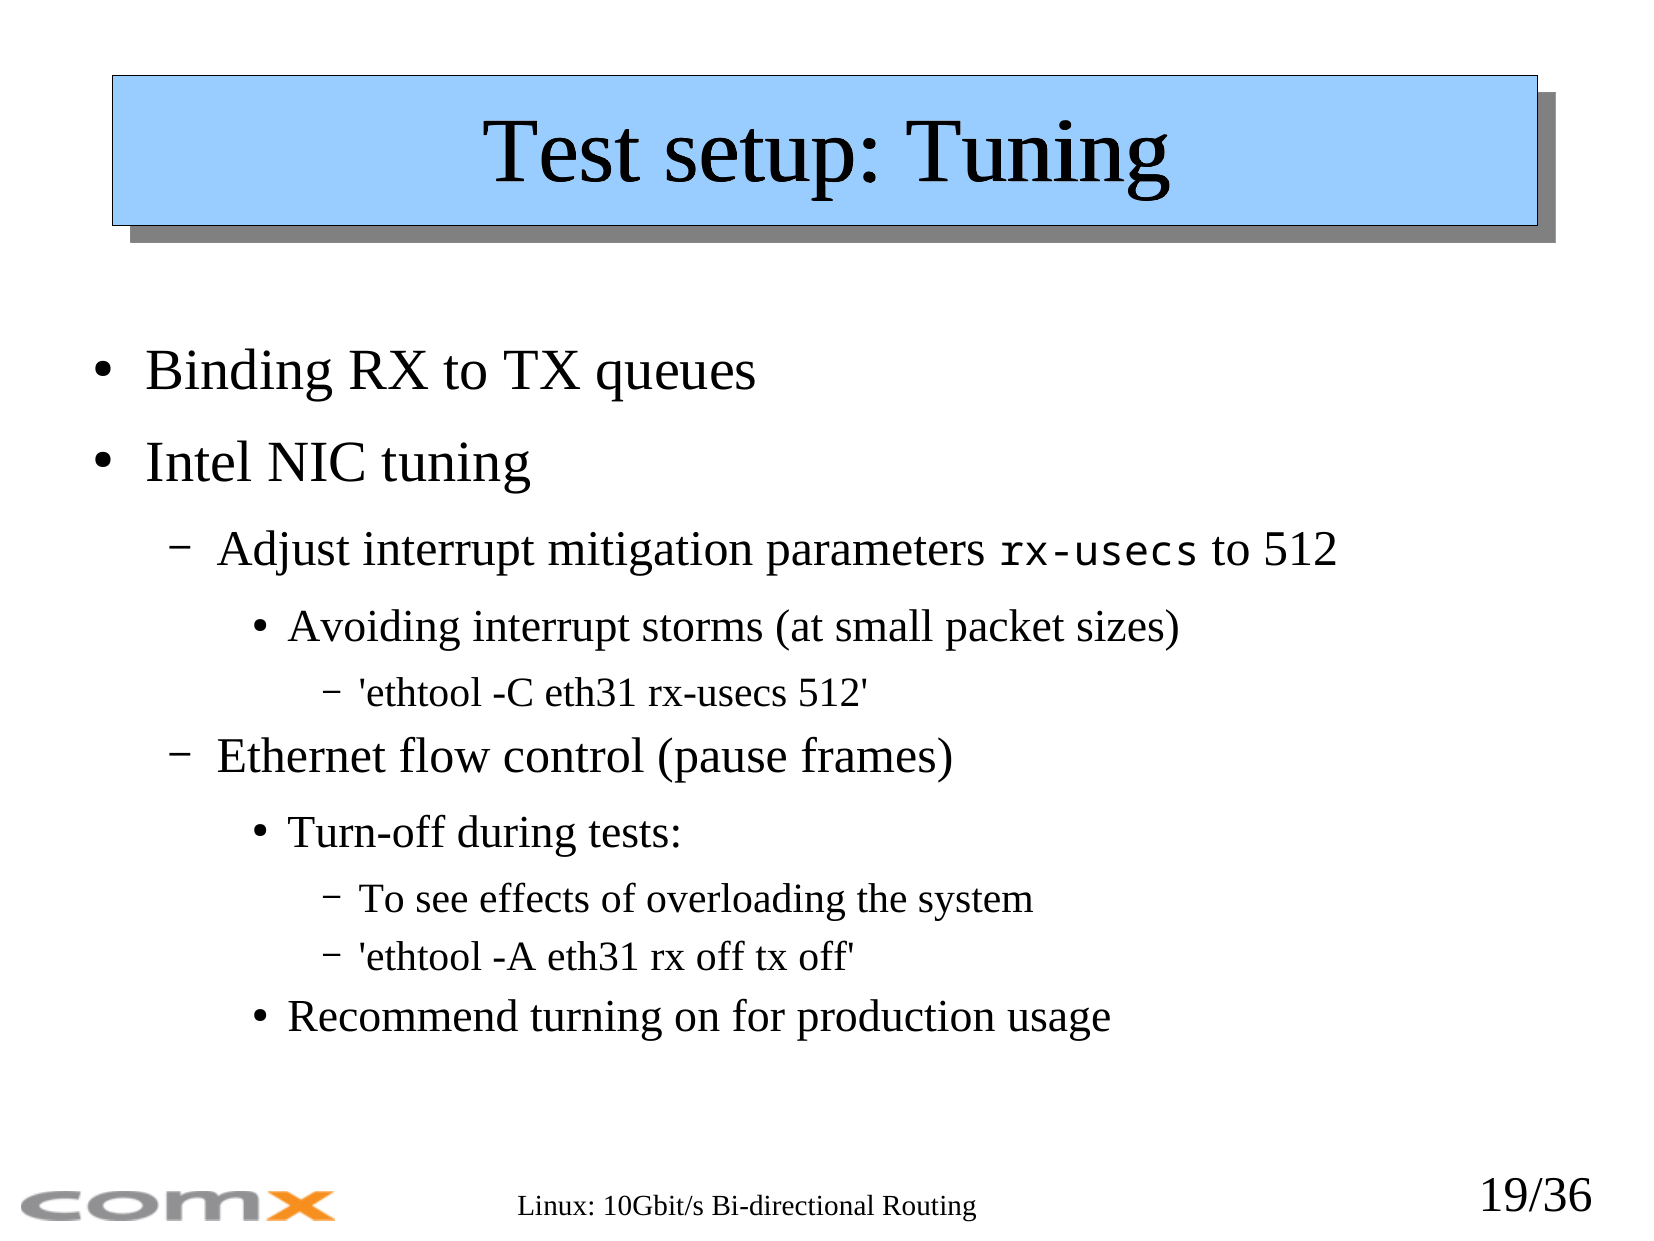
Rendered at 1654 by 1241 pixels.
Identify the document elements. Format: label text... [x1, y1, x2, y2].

list Binding RX to TX queues Intel NIC tuning Adjust interrupt mitigation parameters rx-usecs to 512 Avoiding interrupt storms (at small packet sizes) 'ethtool -C eth31 rx-usecs 512' Ethernet flow control (pause frames) Turn-off during tests: To see effects of overloading the system 'ethtool -A eth31 rx off tx off' Recommend turning on for production usage [75, 337, 1576, 1096]
title Test setup: Tuning [116, 75, 1538, 226]
picture [21, 1191, 335, 1221]
